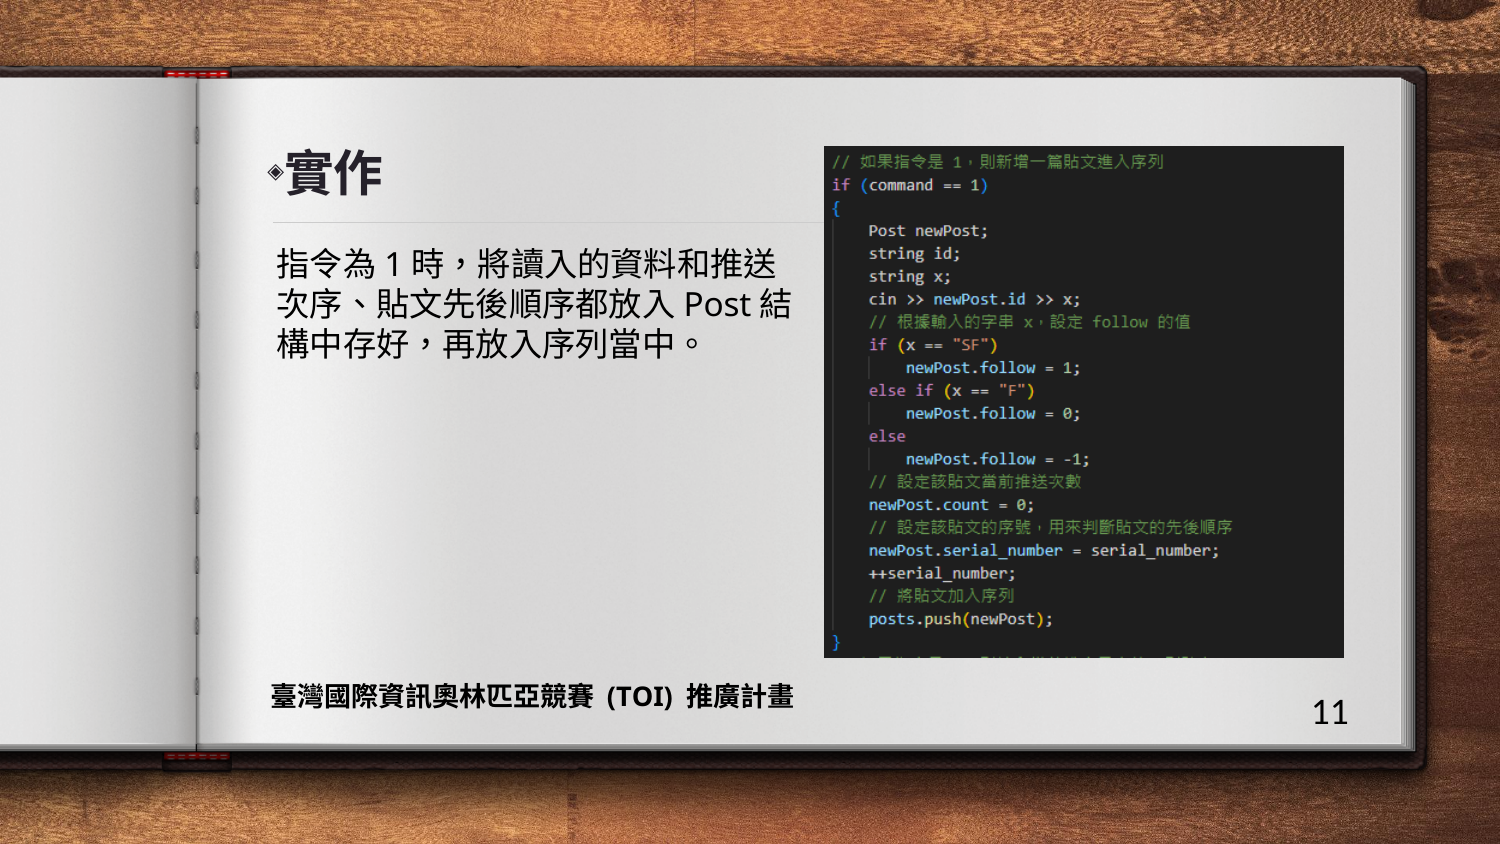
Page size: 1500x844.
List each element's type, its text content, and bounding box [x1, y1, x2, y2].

list 實作 [252, 126, 1194, 216]
text_box 指令為1時，將讀入的資料和推送次序、貼文先後順序都放入Post結構中存好，再放入序列當中。 [261, 235, 824, 372]
picture [824, 146, 1344, 658]
text_box 11 [1295, 672, 1386, 737]
